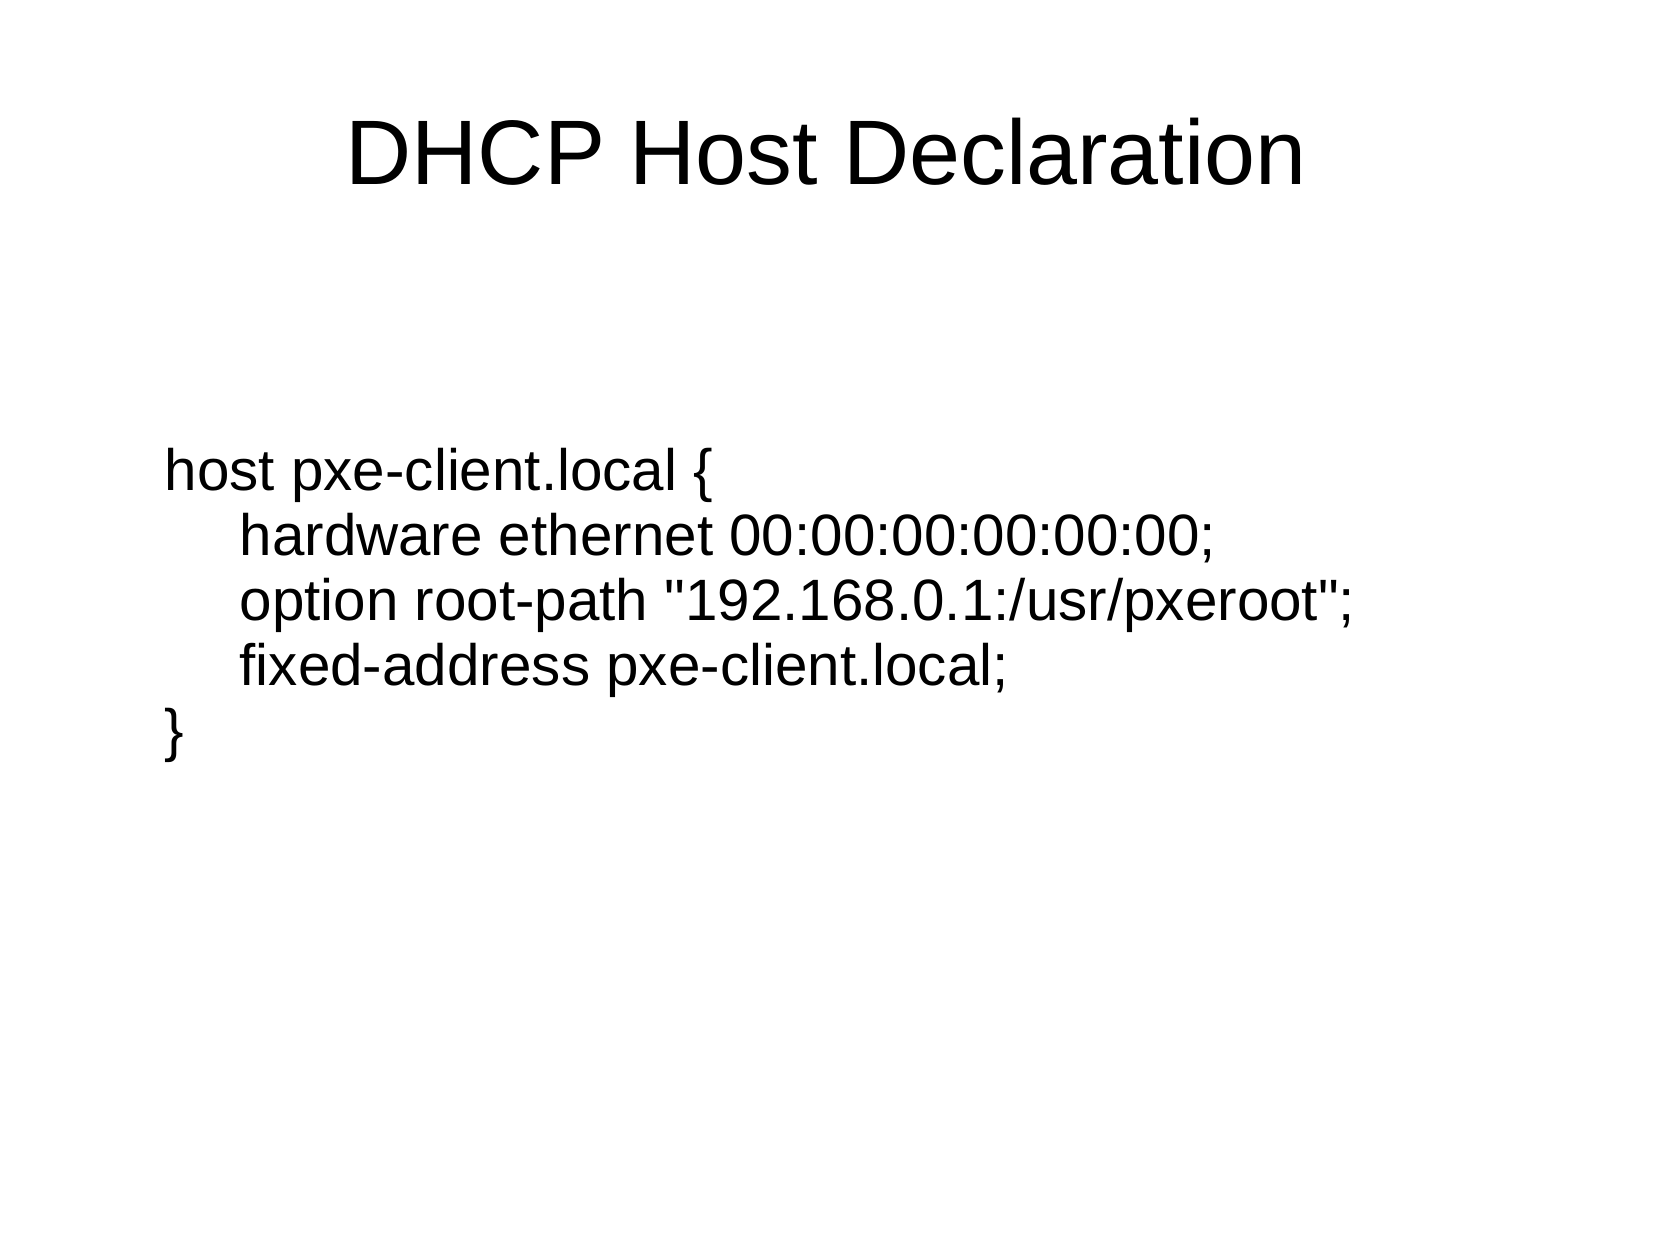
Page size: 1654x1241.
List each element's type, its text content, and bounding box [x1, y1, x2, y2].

title DHCP Host Declaration [82, 56, 1571, 250]
table_header host pxe-client.local { hardware ethernet 00:00:00:00:00:00; option root-path "192.168.0.1:/usr/pxeroot"; fixed-address pxe-client.local; } [150, 375, 1498, 825]
